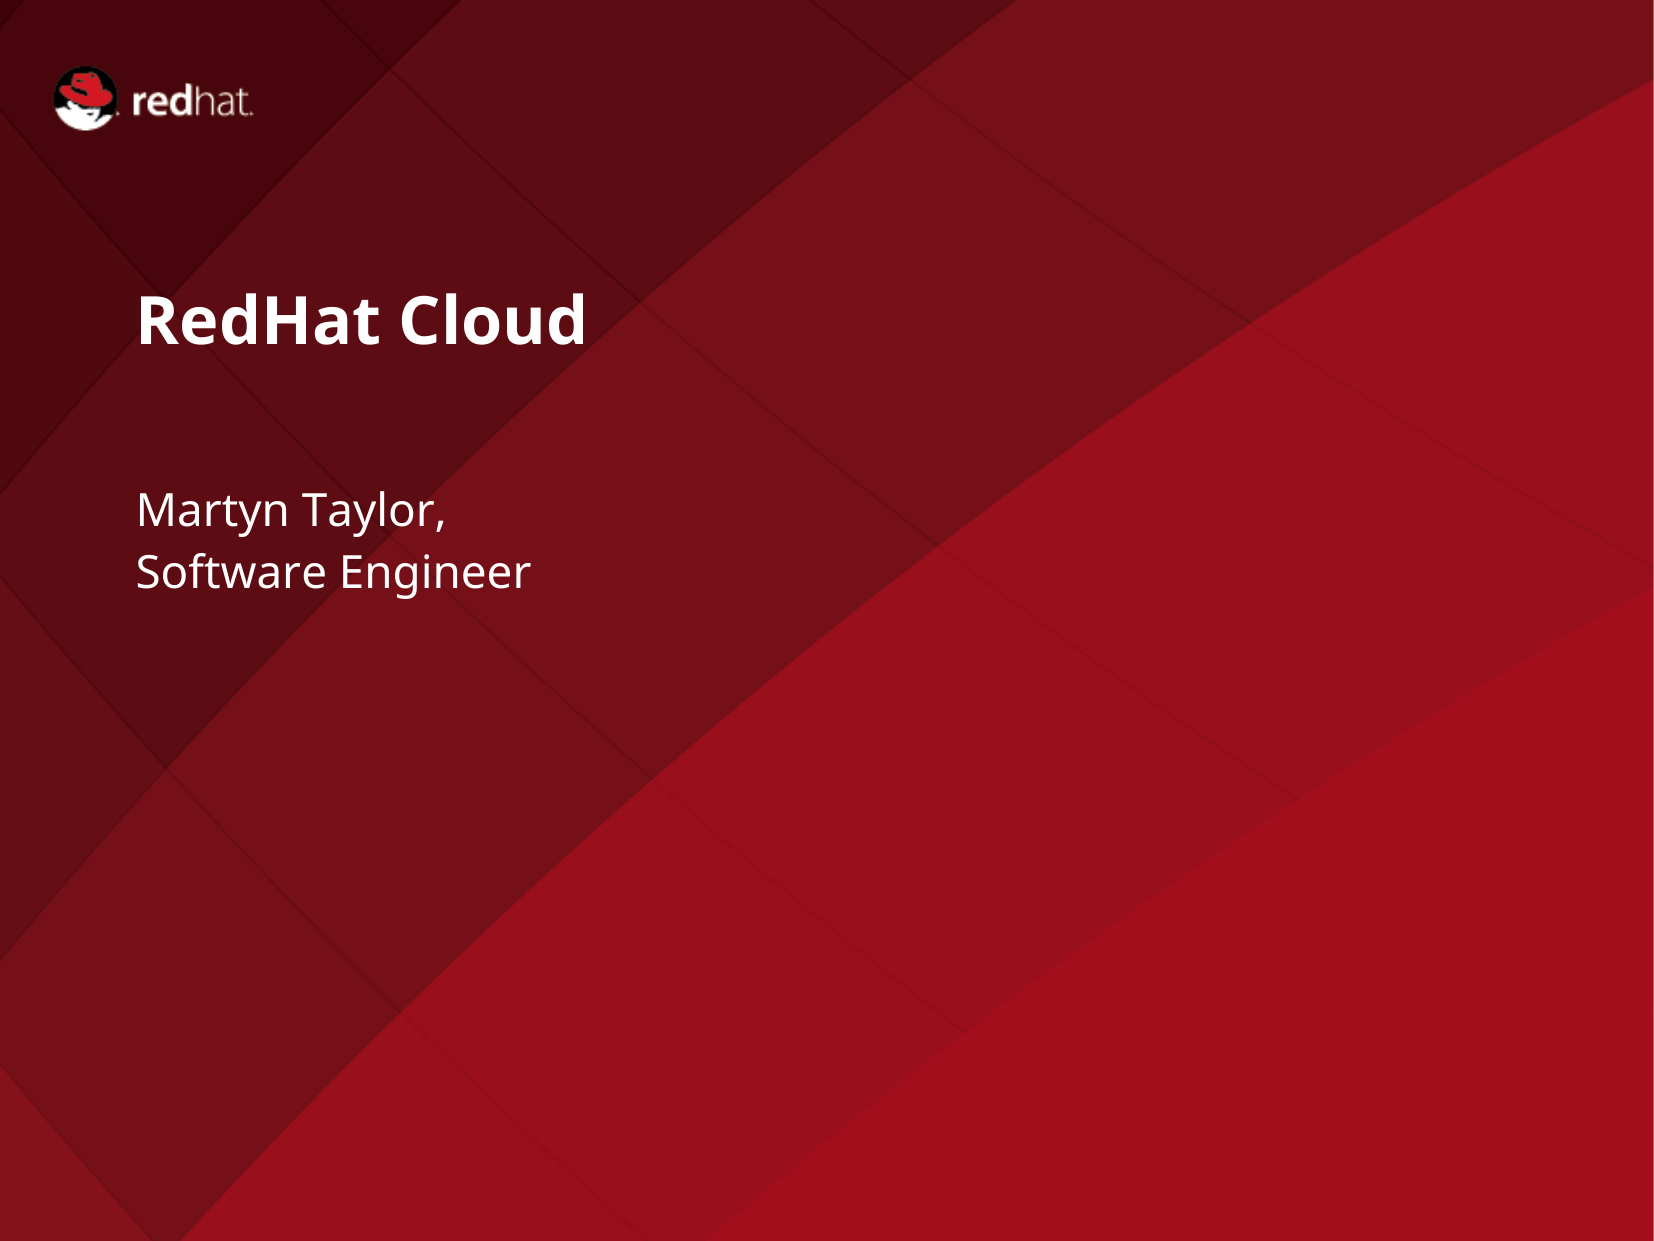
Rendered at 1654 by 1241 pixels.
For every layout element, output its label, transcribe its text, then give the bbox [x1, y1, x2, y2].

picture [0, 0, 1654, 1241]
title RedHat Cloud [135, 223, 1261, 414]
list Martyn Taylor, Software Engineer [135, 477, 958, 644]
